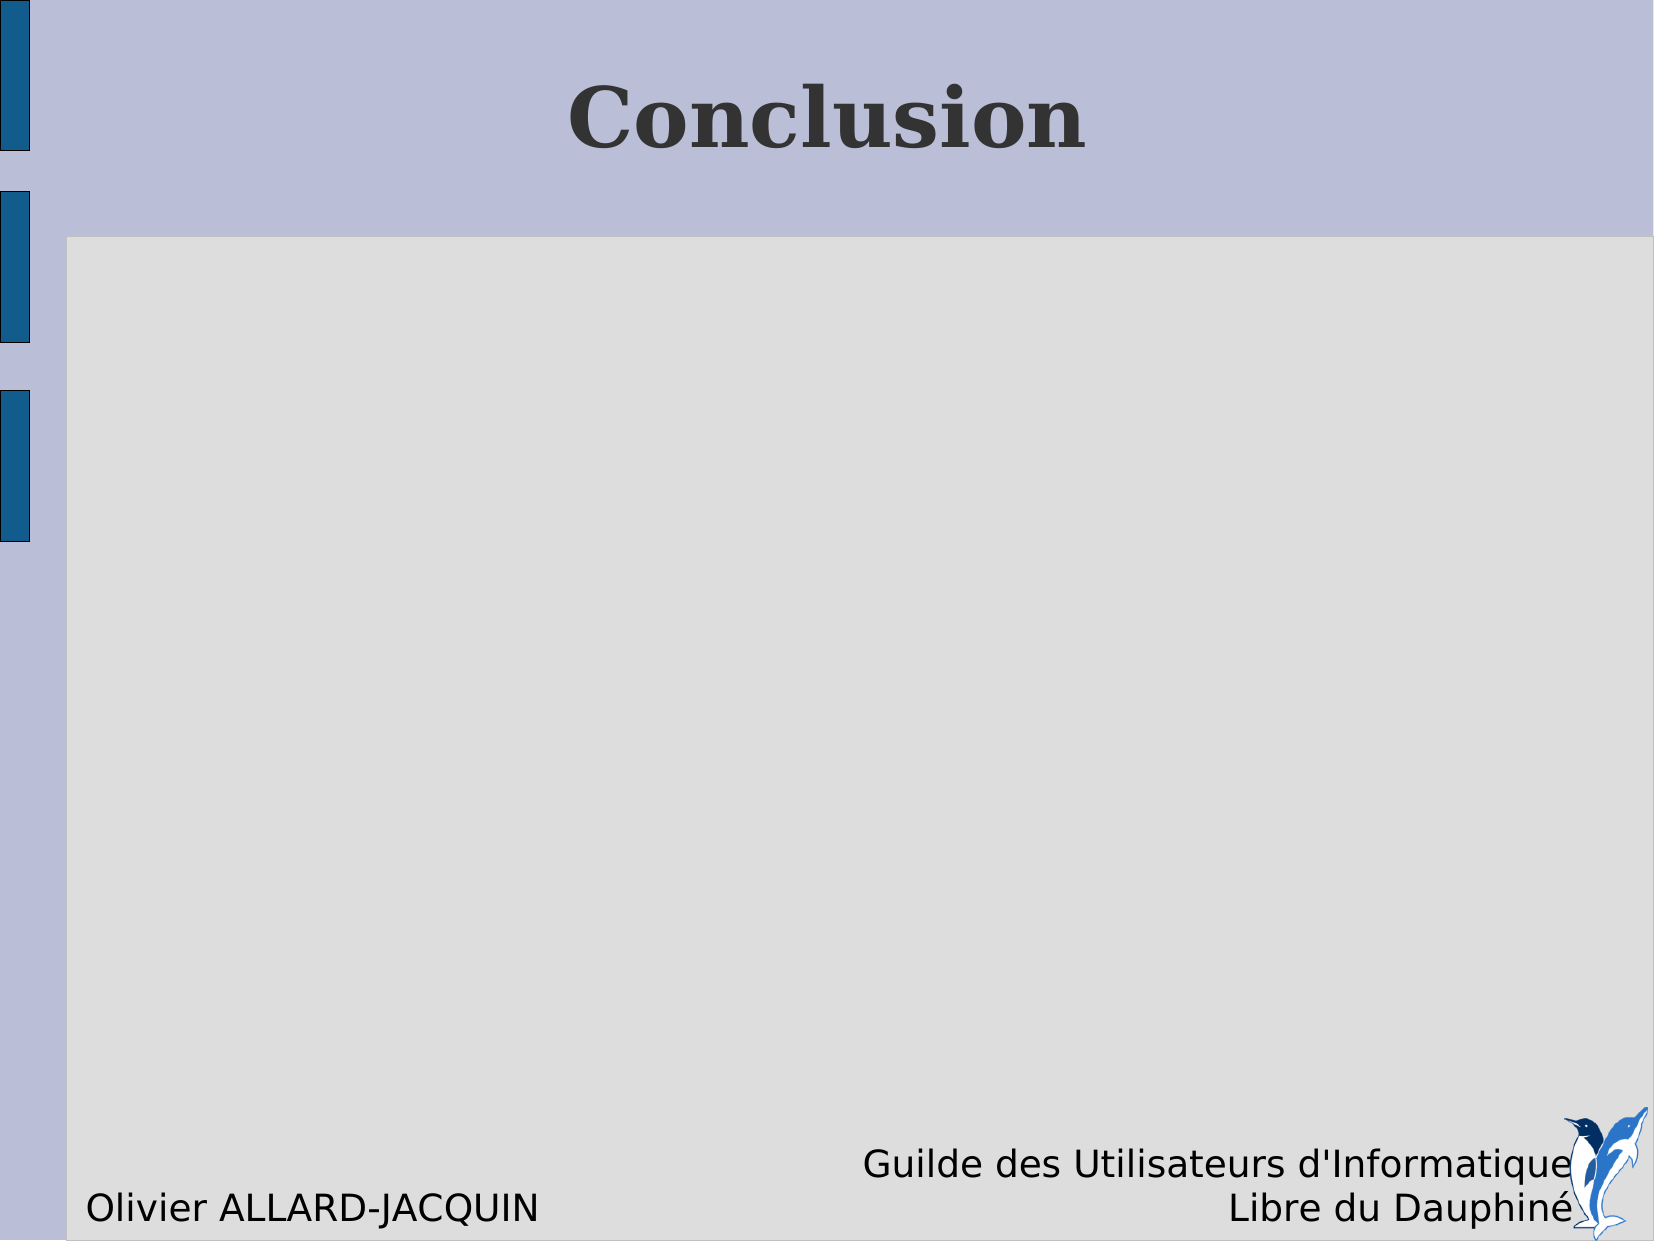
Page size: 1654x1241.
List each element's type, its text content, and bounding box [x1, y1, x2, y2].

title Conclusion [121, 14, 1534, 222]
picture [1564, 1107, 1648, 1241]
